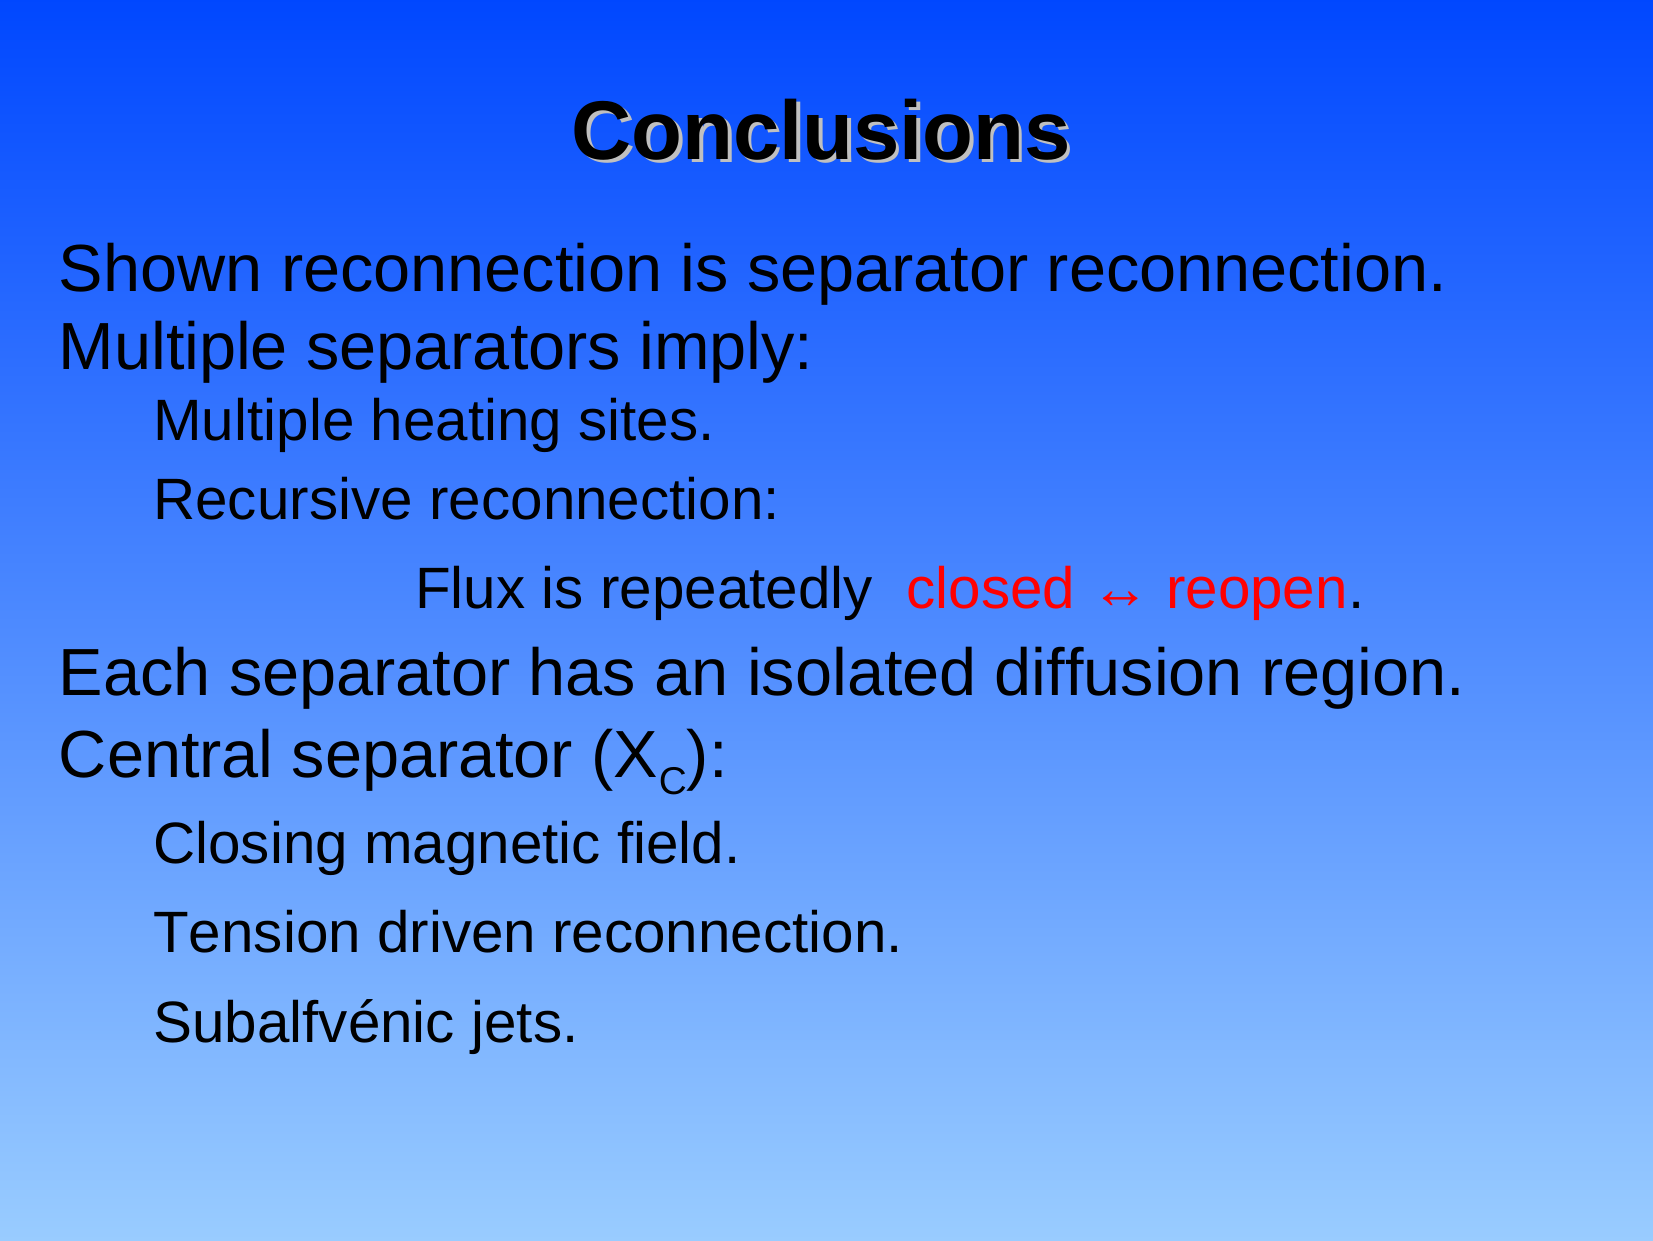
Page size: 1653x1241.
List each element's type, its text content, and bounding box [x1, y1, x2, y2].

title Conclusions [77, 29, 1565, 236]
list Shown reconnection is separator reconnection. Multiple separators imply: Multiple heating sites. Recursive reconnection: Flux is repeatedly closed ↔ reopen. Each separator has an isolated diffusion region. Central separator (XC): Closing magnetic field. Tension driven reconnection. Subalfvénic jets. [59, 236, 1595, 1231]
